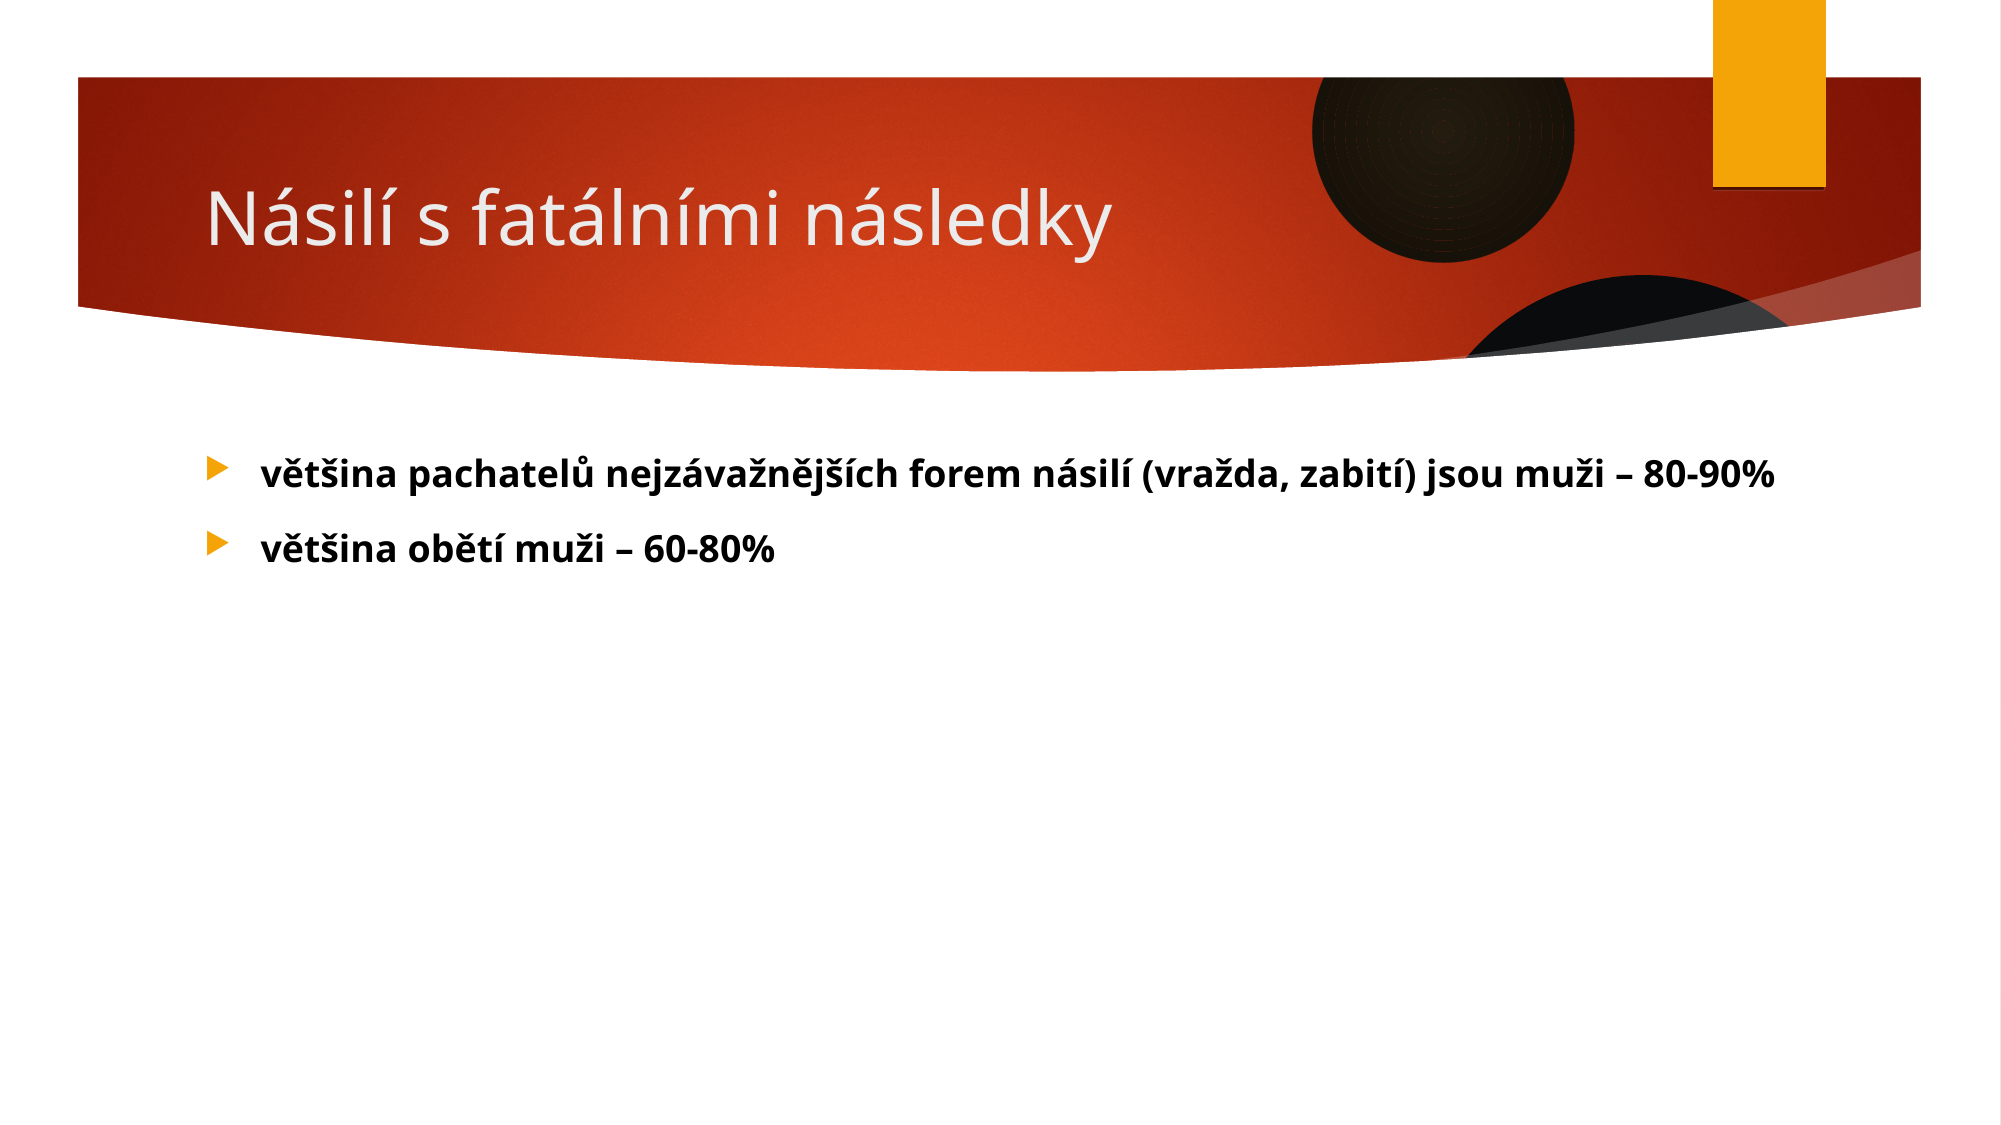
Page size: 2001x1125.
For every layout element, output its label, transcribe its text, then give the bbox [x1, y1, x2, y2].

list většina pachatelů nejzávažnějších forem násilí (vražda, zabití) jsou muži – 80-90% většina obětí muži – 60-80% [189, 442, 1897, 988]
title Násilí s fatálními následky [189, 155, 1627, 276]
